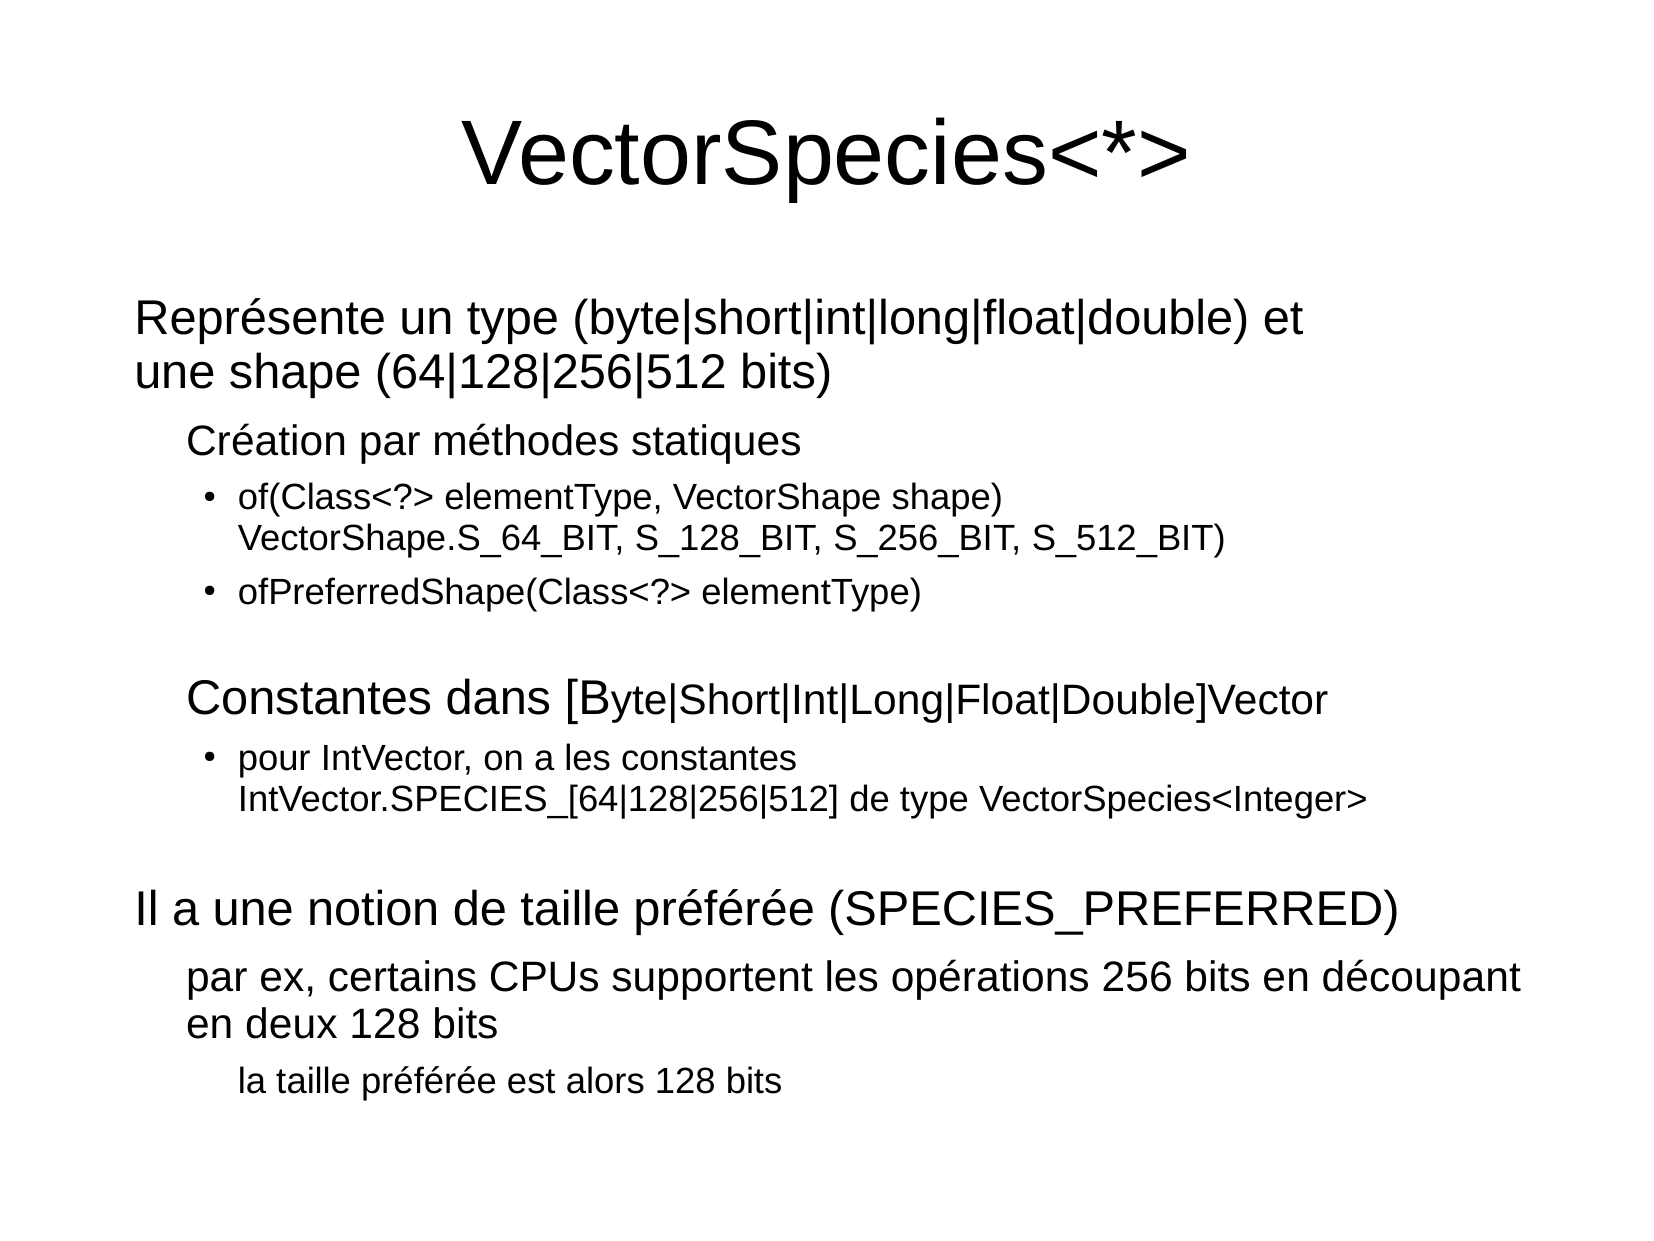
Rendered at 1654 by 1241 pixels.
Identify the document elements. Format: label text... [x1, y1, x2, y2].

list Représente un type (byte|short|int|long|float|double) et une shape (64|128|256|512 bits) Création par méthodes statiques of(Class<?> elementType, VectorShape shape) VectorShape.S_64_BIT, S_128_BIT, S_256_BIT, S_512_BIT) ofPreferredShape(Class<?> elementType) Constantes dans [Byte|Short|Int|Long|Float|Double]Vector pour IntVector, on a les constantes IntVector.SPECIES_[64|128|256|512] de type VectorSpecies<Integer> Il a une notion de taille préférée (SPECIES_PREFERRED) par ex, certains CPUs supportent les opérations 256 bits en découpant en deux 128 bits la taille préférée est alors 128 bits [82, 290, 1571, 1111]
title VectorSpecies<*> [82, 49, 1571, 257]
